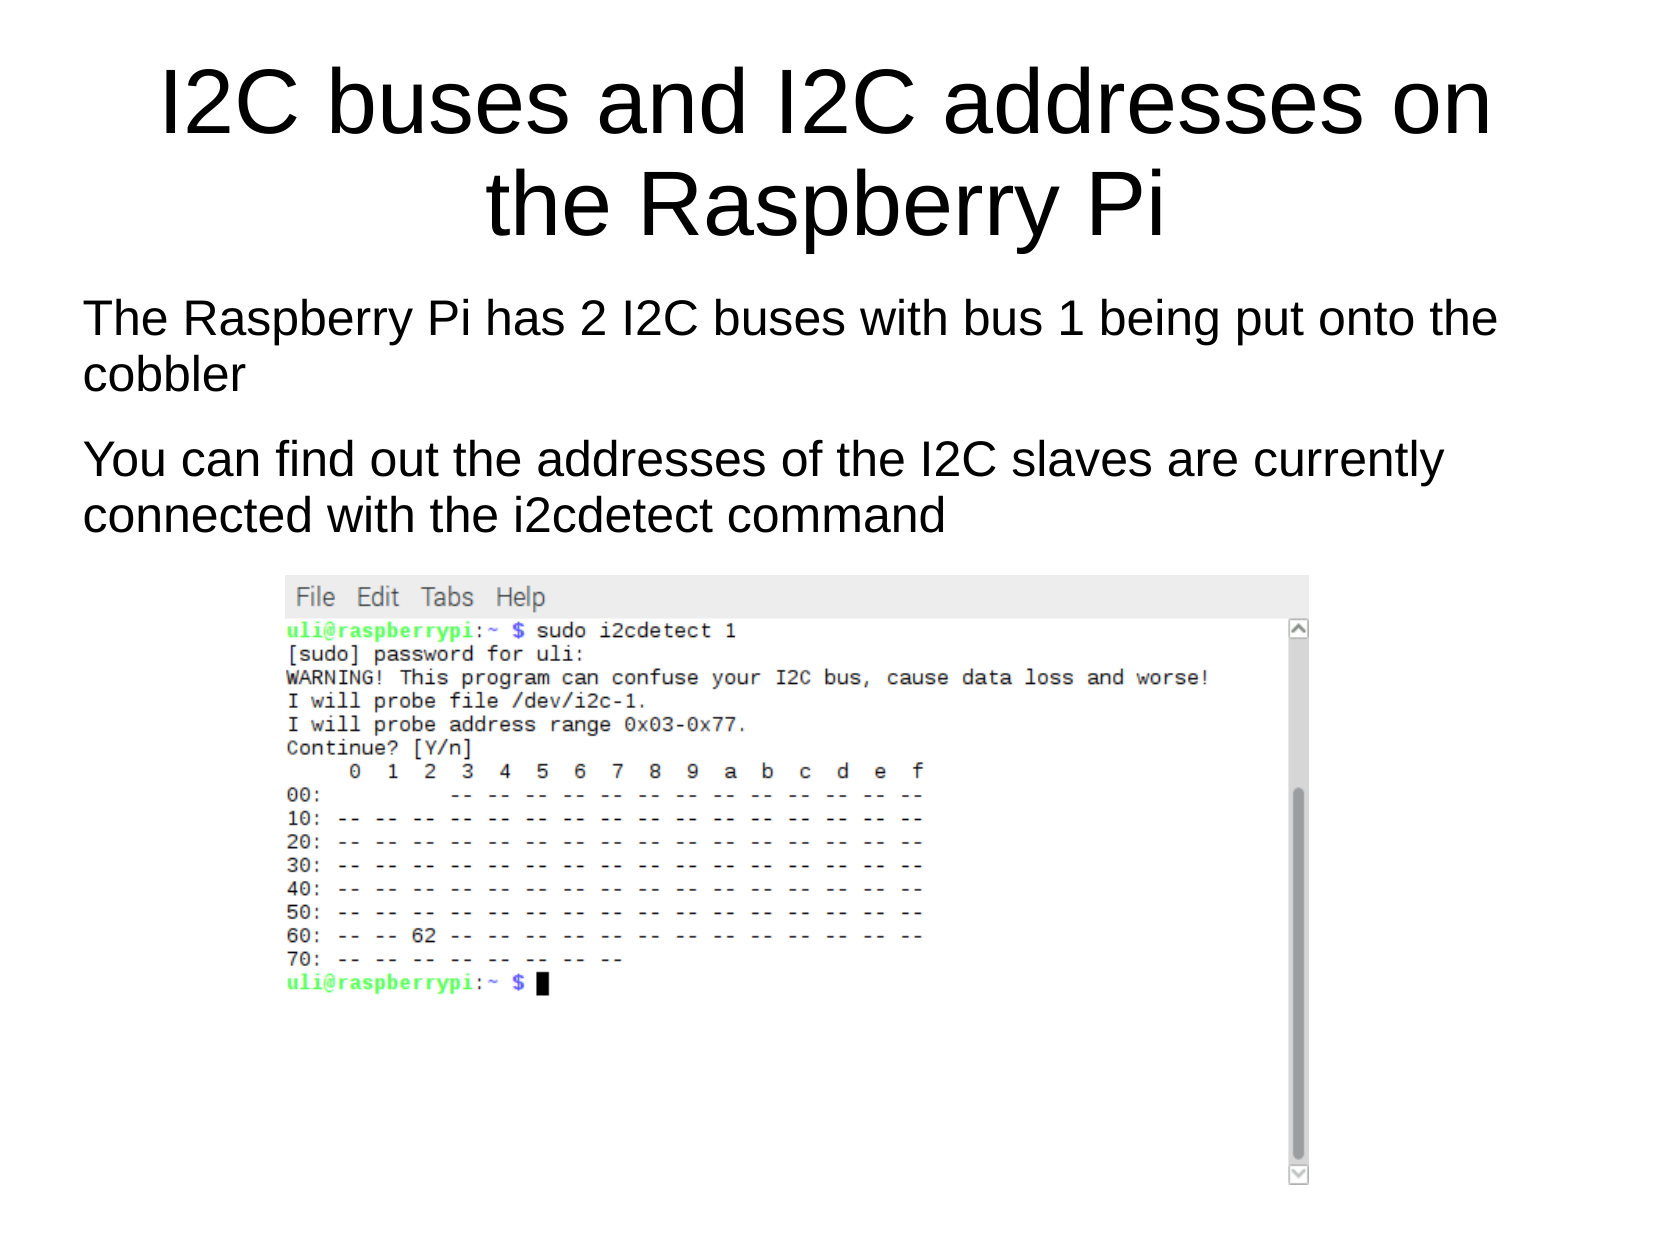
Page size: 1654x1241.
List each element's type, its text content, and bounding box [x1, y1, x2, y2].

title I2C buses and I2C addresses on the Raspberry Pi [82, 49, 1571, 257]
list The Raspberry Pi has 2 I2C buses with bus 1 being put onto the cobbler You can find out the addresses of the I2C slaves are currently connected with the i2cdetect command [82, 290, 1571, 601]
picture [285, 575, 1309, 1186]
